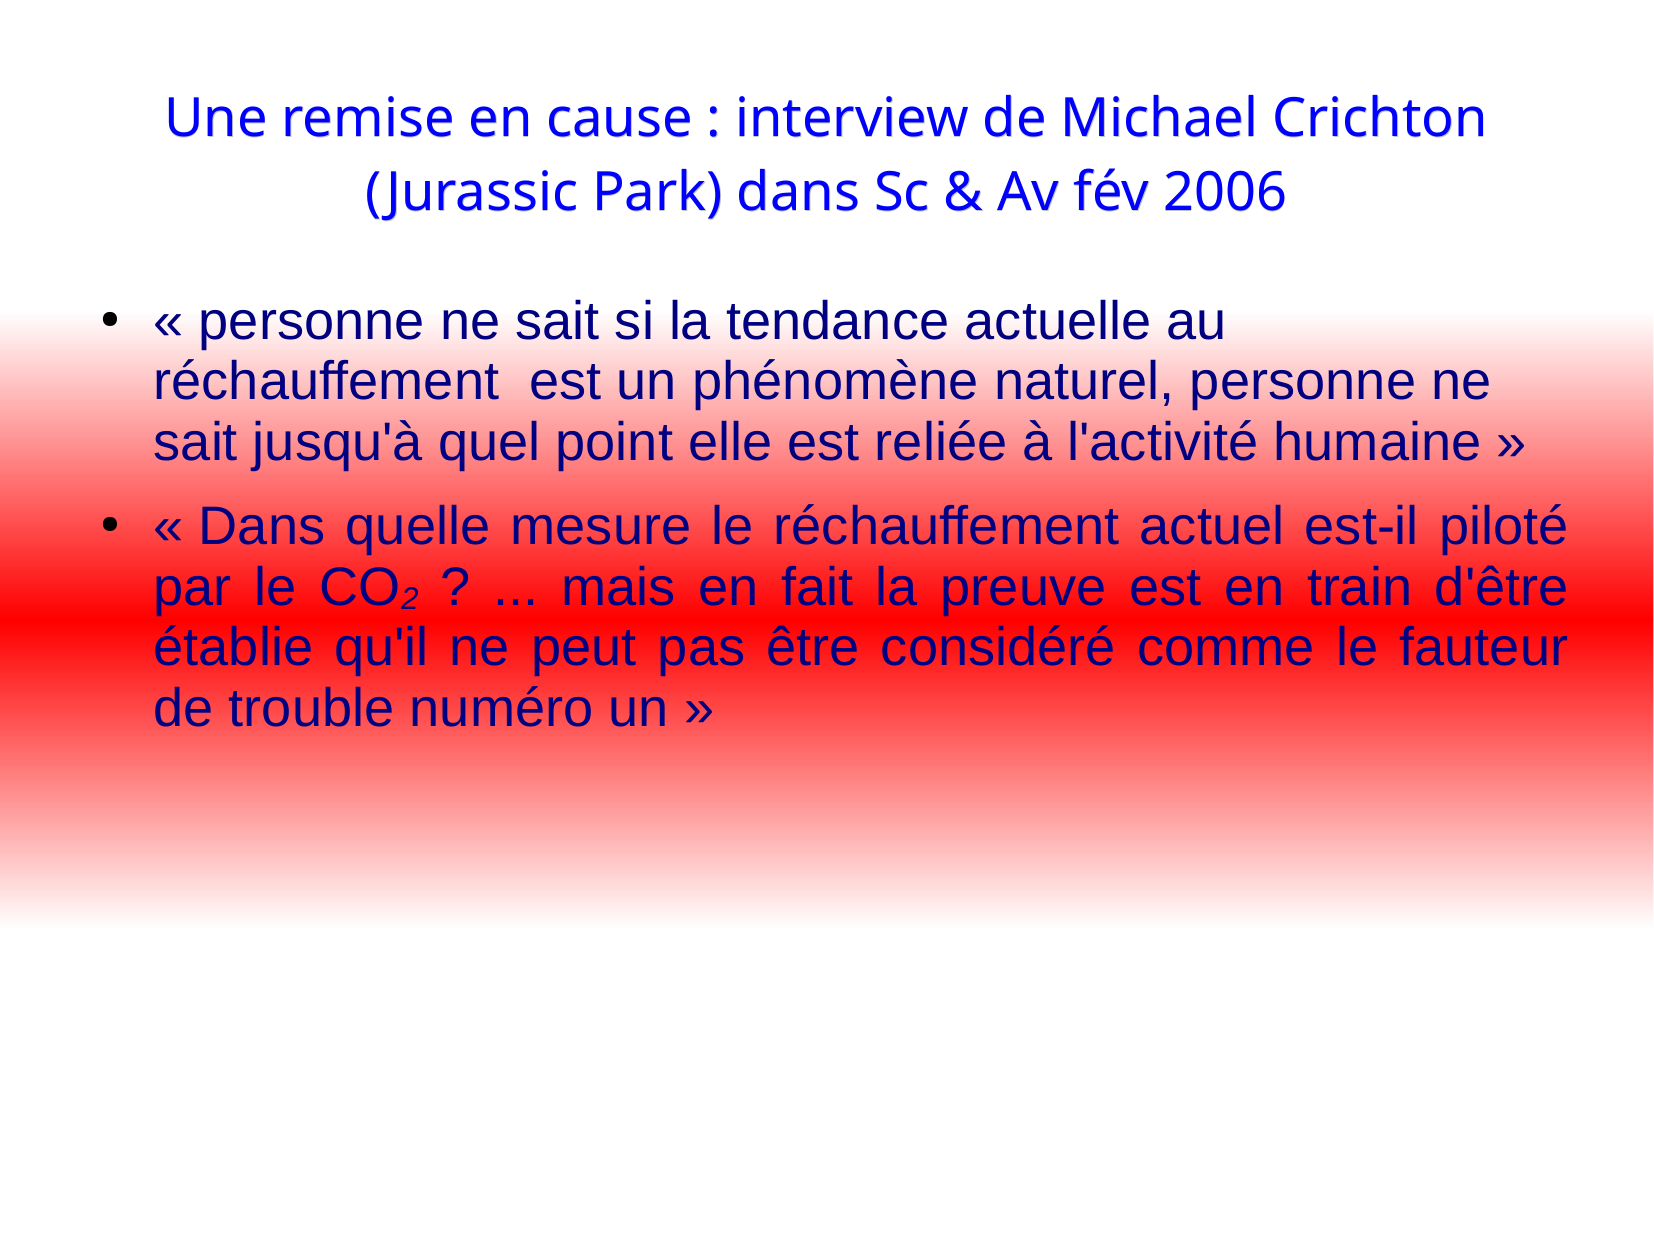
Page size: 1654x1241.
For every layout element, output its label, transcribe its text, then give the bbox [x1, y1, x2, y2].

title Une remise en cause : interview de Michael Crichton (Jurassic Park) dans Sc & Av fév 2006 [82, 57, 1571, 248]
list « personne ne sait si la tendance actuelle au réchauffement est un phénomène naturel, personne ne sait jusqu'à quel point elle est reliée à l'activité humaine » « Dans quelle mesure le réchauffement actuel est-il piloté par le CO2 ? ... mais en fait la preuve est en train d'être établie qu'il ne peut pas être considéré comme le fauteur de trouble numéro un » [82, 290, 1571, 1136]
